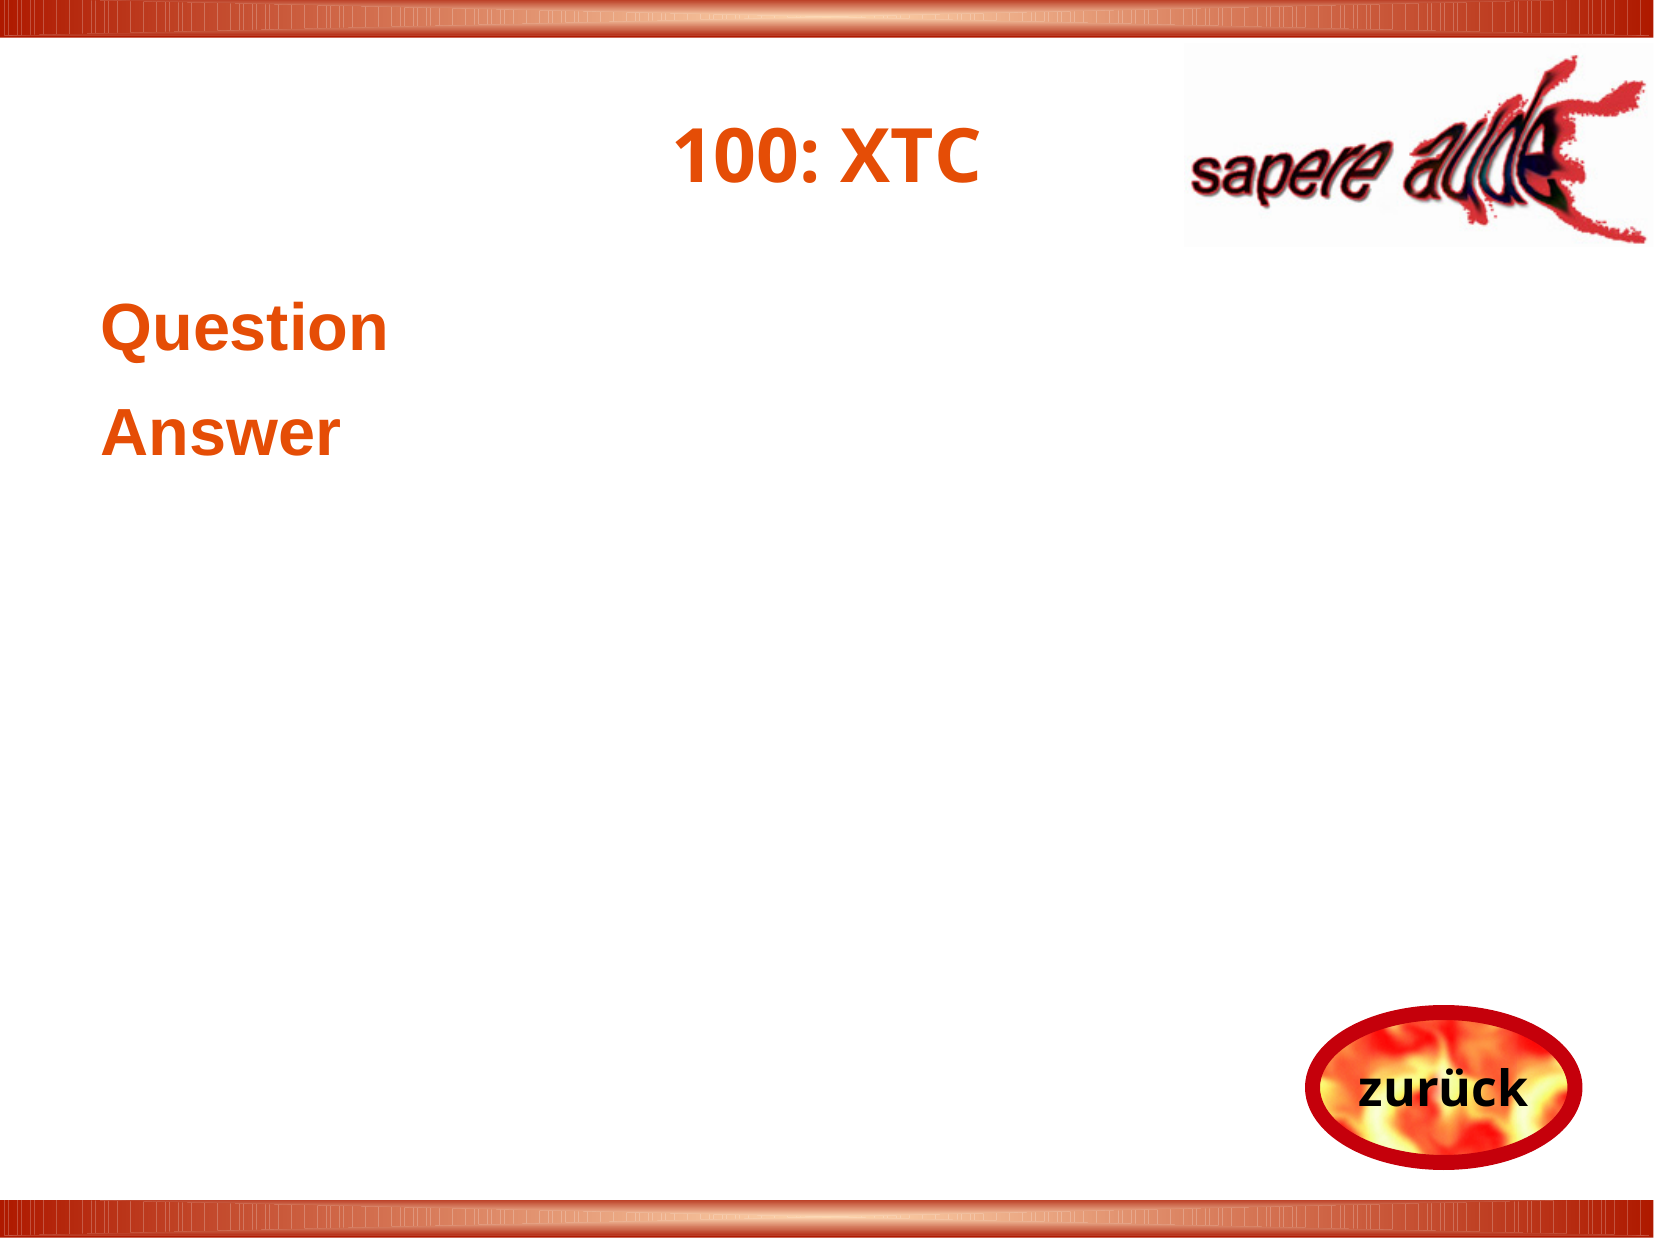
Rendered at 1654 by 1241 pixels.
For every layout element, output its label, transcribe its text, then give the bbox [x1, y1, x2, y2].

picture [1328, 1109, 1560, 1154]
picture [1184, 43, 1654, 247]
list Question Answer [82, 290, 1571, 1109]
title 100: XTC [82, 49, 1571, 257]
